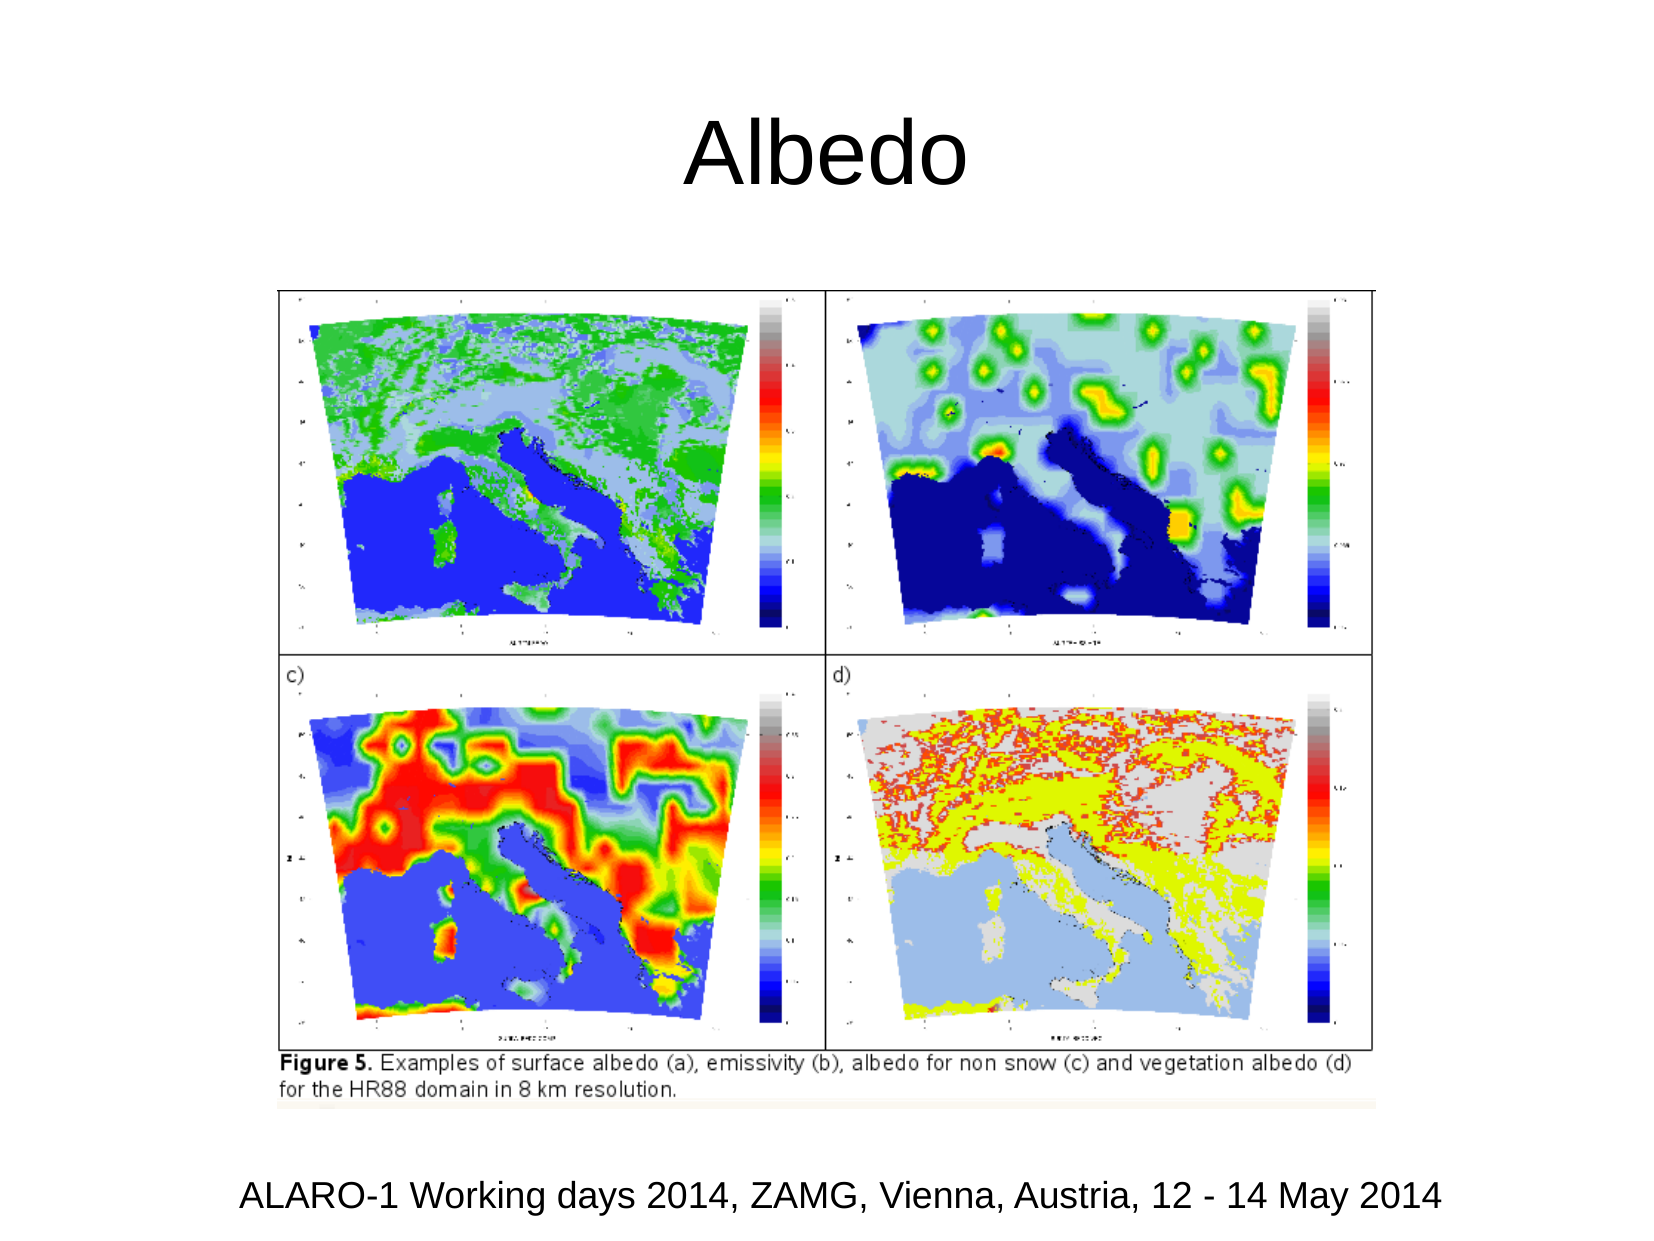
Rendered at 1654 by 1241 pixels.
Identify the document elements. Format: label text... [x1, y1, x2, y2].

text_box ALARO-1 Working days 2014, ZAMG, Vienna, Austria, 12 - 14 May 2014 [224, 1167, 1467, 1225]
title Albedo [82, 49, 1571, 257]
picture [277, 290, 1376, 1109]
